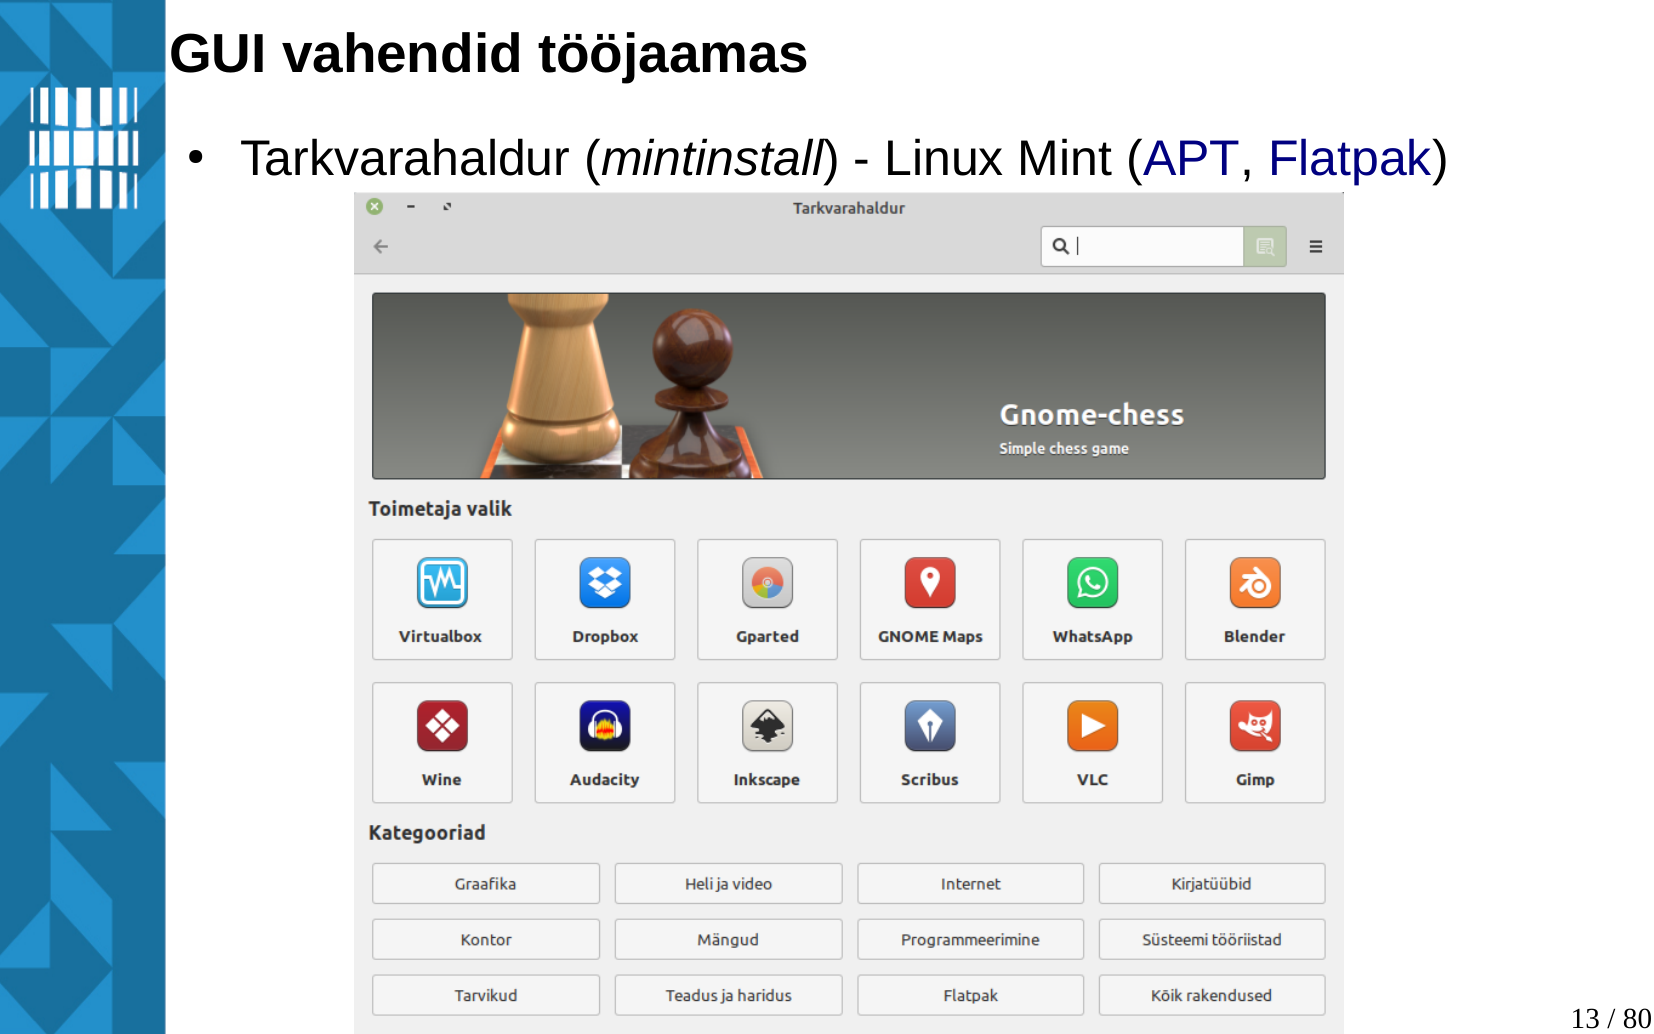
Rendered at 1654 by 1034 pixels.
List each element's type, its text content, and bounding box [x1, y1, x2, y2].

picture [354, 192, 1344, 1034]
list Tarkvarahaldur (mintinstall) - Linux Mint (APT, Flatpak) [169, 129, 1630, 207]
title GUI vahendid tööjaamas [169, 11, 1571, 95]
